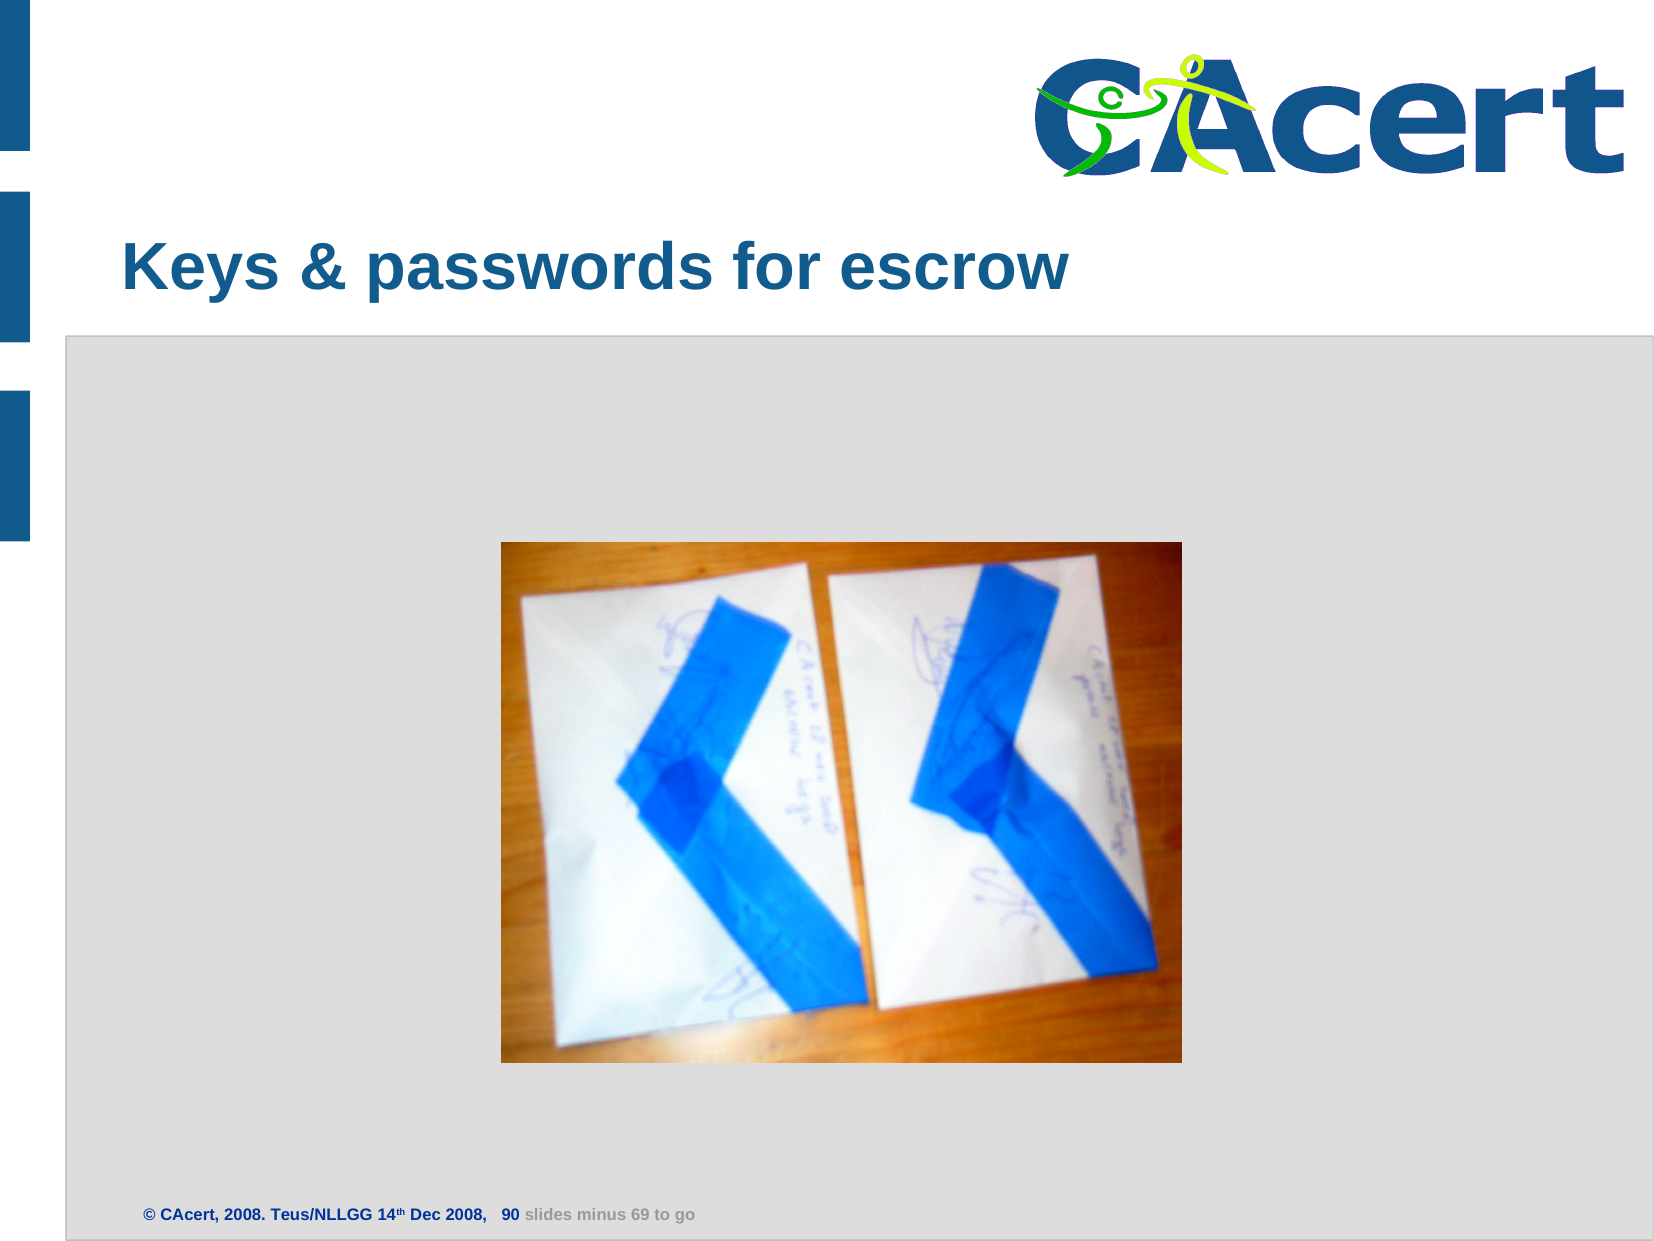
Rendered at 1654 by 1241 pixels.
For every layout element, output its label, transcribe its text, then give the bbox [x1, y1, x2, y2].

picture [1033, 53, 1625, 178]
picture [501, 542, 1182, 1063]
title Keys & passwords for escrow [121, 170, 1533, 323]
